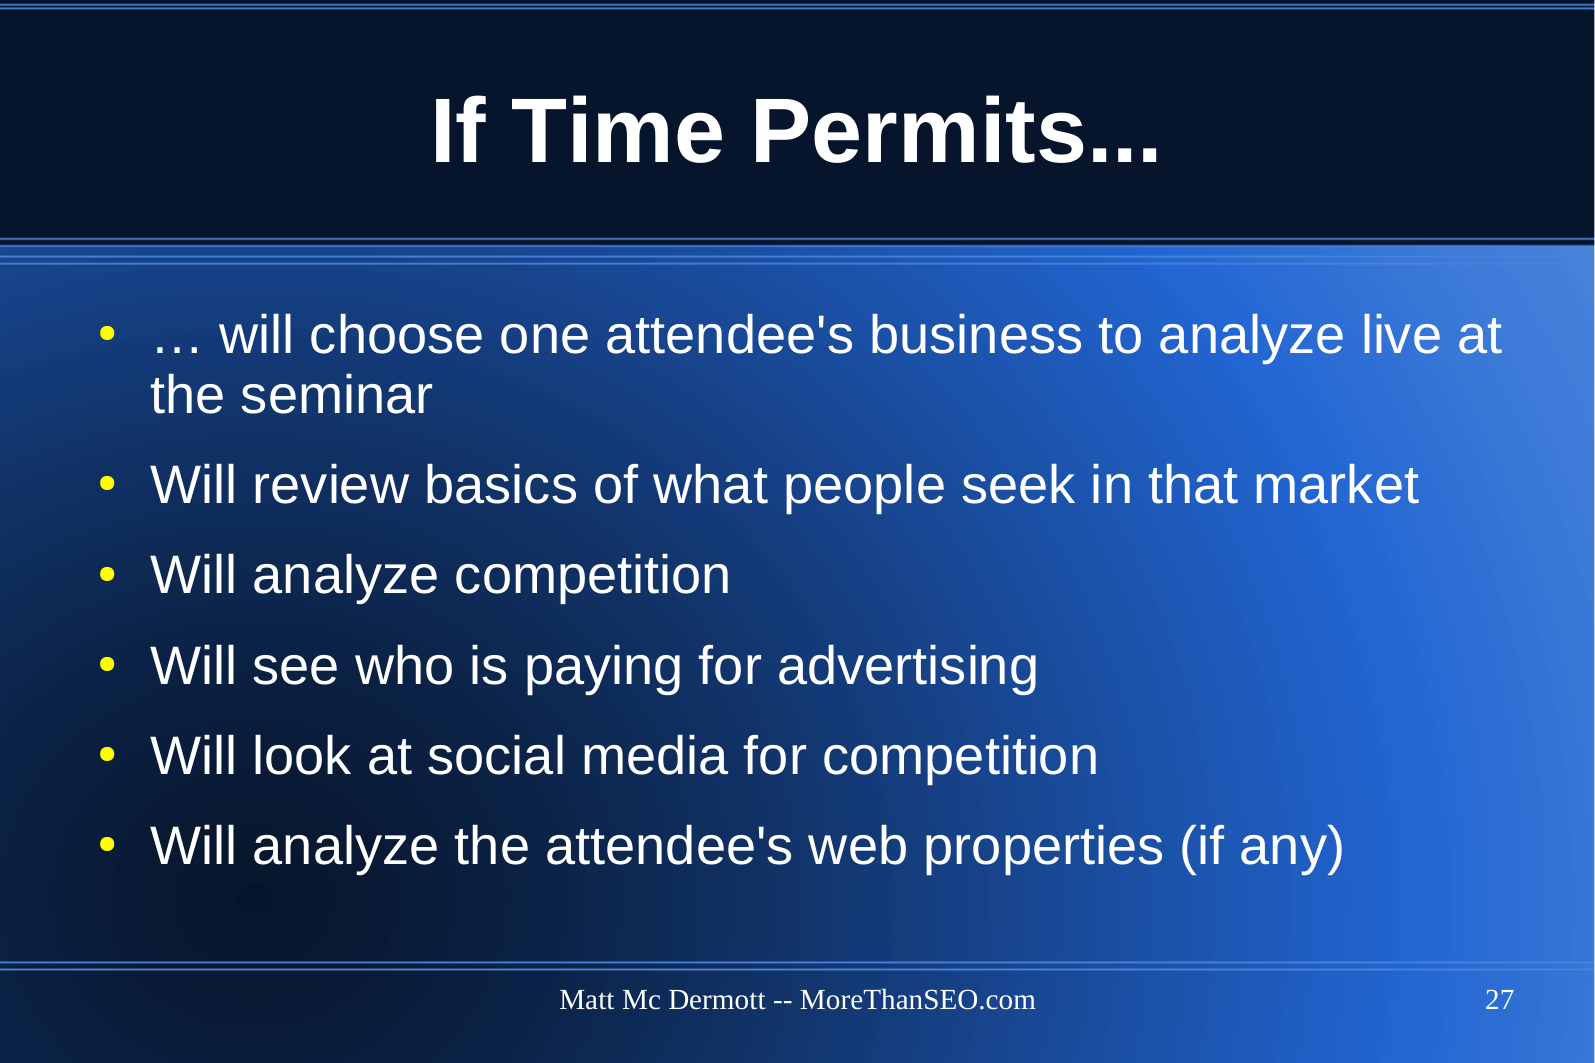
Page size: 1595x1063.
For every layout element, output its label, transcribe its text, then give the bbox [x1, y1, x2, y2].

picture [0, 0, 1595, 1063]
list … will choose one attendee's business to analyze live at the seminar Will review basics of what people seek in that market Will analyze competition Will see who is paying for advertising Will look at social media for competition Will analyze the attendee's web properties (if any) [79, 304, 1515, 907]
title If Time Permits... [79, 42, 1515, 220]
